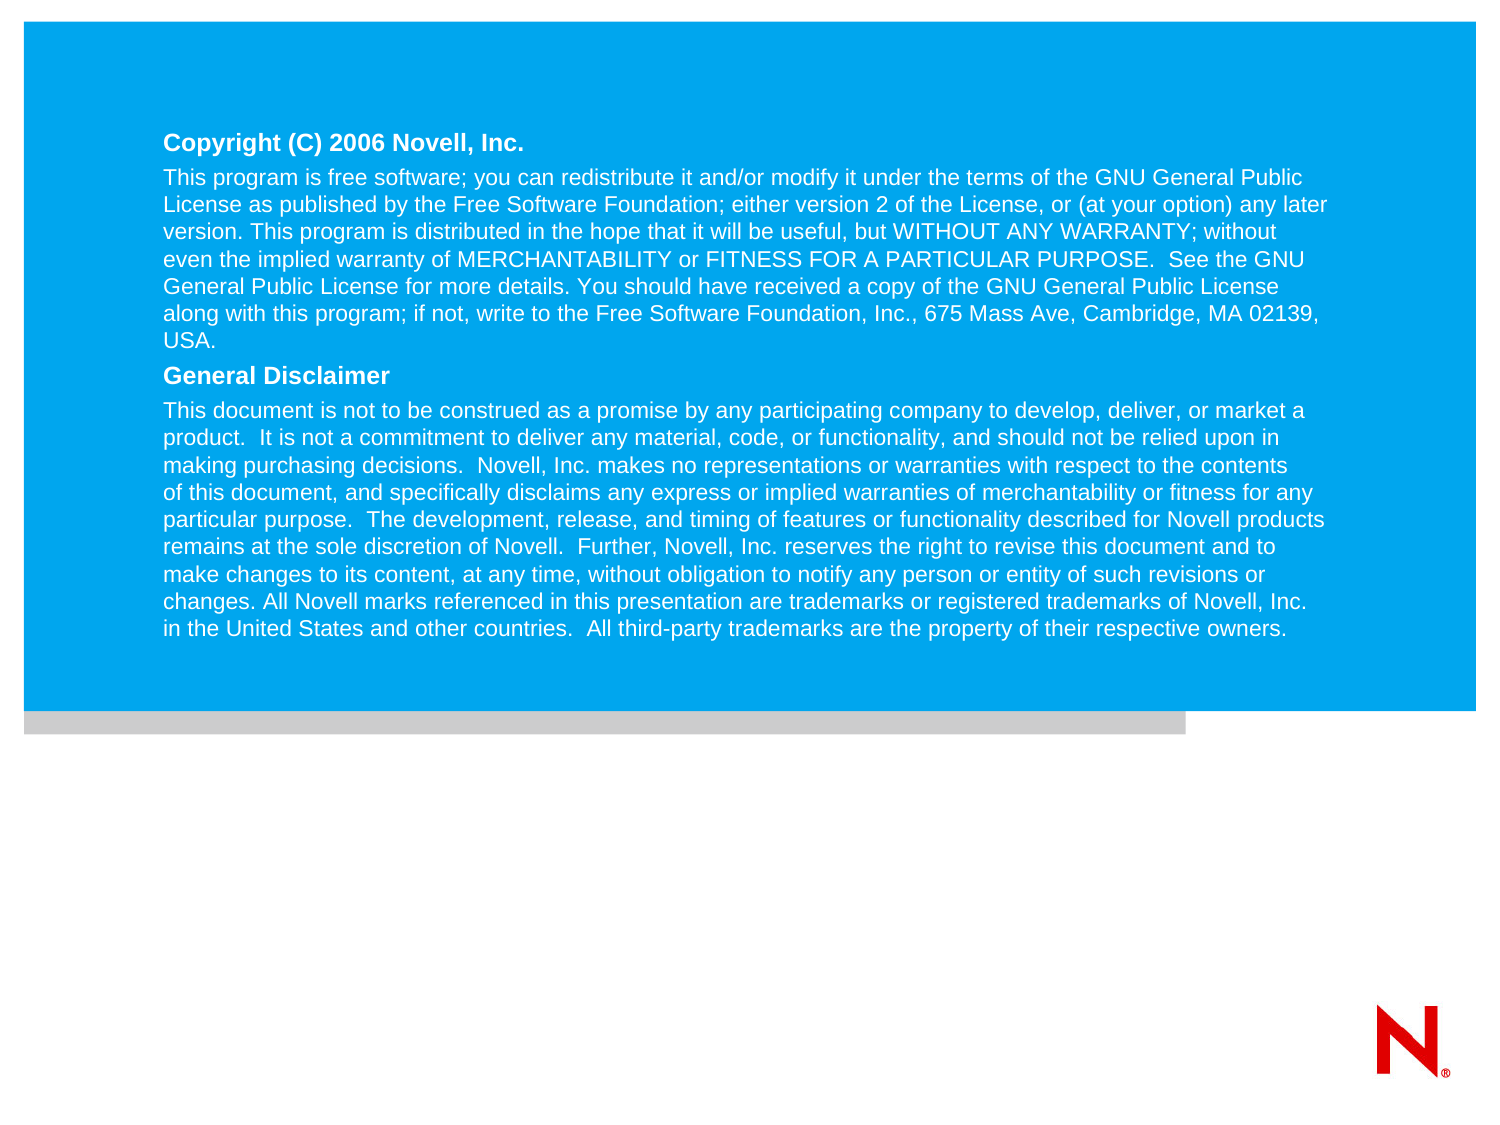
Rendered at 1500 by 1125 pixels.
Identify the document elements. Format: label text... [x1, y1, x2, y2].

picture [1372, 1001, 1453, 1081]
list Copyright (C) 2006 Novell, Inc. This program is free software; you can redistribute it and/or modify it under the terms of the GNU General Public License as published by the Free Software Foundation; either version 2 of the License, or (at your option) any later version. This program is distributed in the hope that it will be useful, but WITHOUT ANY WARRANTY; without even the implied warranty of MERCHANTABILITY or FITNESS FOR A PARTICULAR PURPOSE. See the GNU General Public License for more details. You should have received a copy of the GNU General Public License along with this program; if not, write to the Free Software Foundation, Inc., 675 Mass Ave, Cambridge, MA 02139, USA. General Disclaimer This document is not to be construed as a promise by any participating company to develop, deliver, or market a product. It is not a commitment to deliver any material, code, or functionality, and should not be relied upon in making purchasing decisions. Novell, Inc. makes no representations or warranties with respect to the contents of this document, and specifically disclaims any express or implied warranties of merchantability or fitness for any particular purpose. The development, release, and timing of features or functionality described for Novell products remains at the sole discretion of Novell. Further, Novell, Inc. reserves the right to revise this document and to make changes to its content, at any time, without obligation to notify any person or entity of such revisions or changes. All Novell marks referenced in this presentation are trademarks or registered trademarks of Novell, Inc. in the United States and other countries. All third-party trademarks are the property of their respective owners. [163, 126, 1332, 659]
